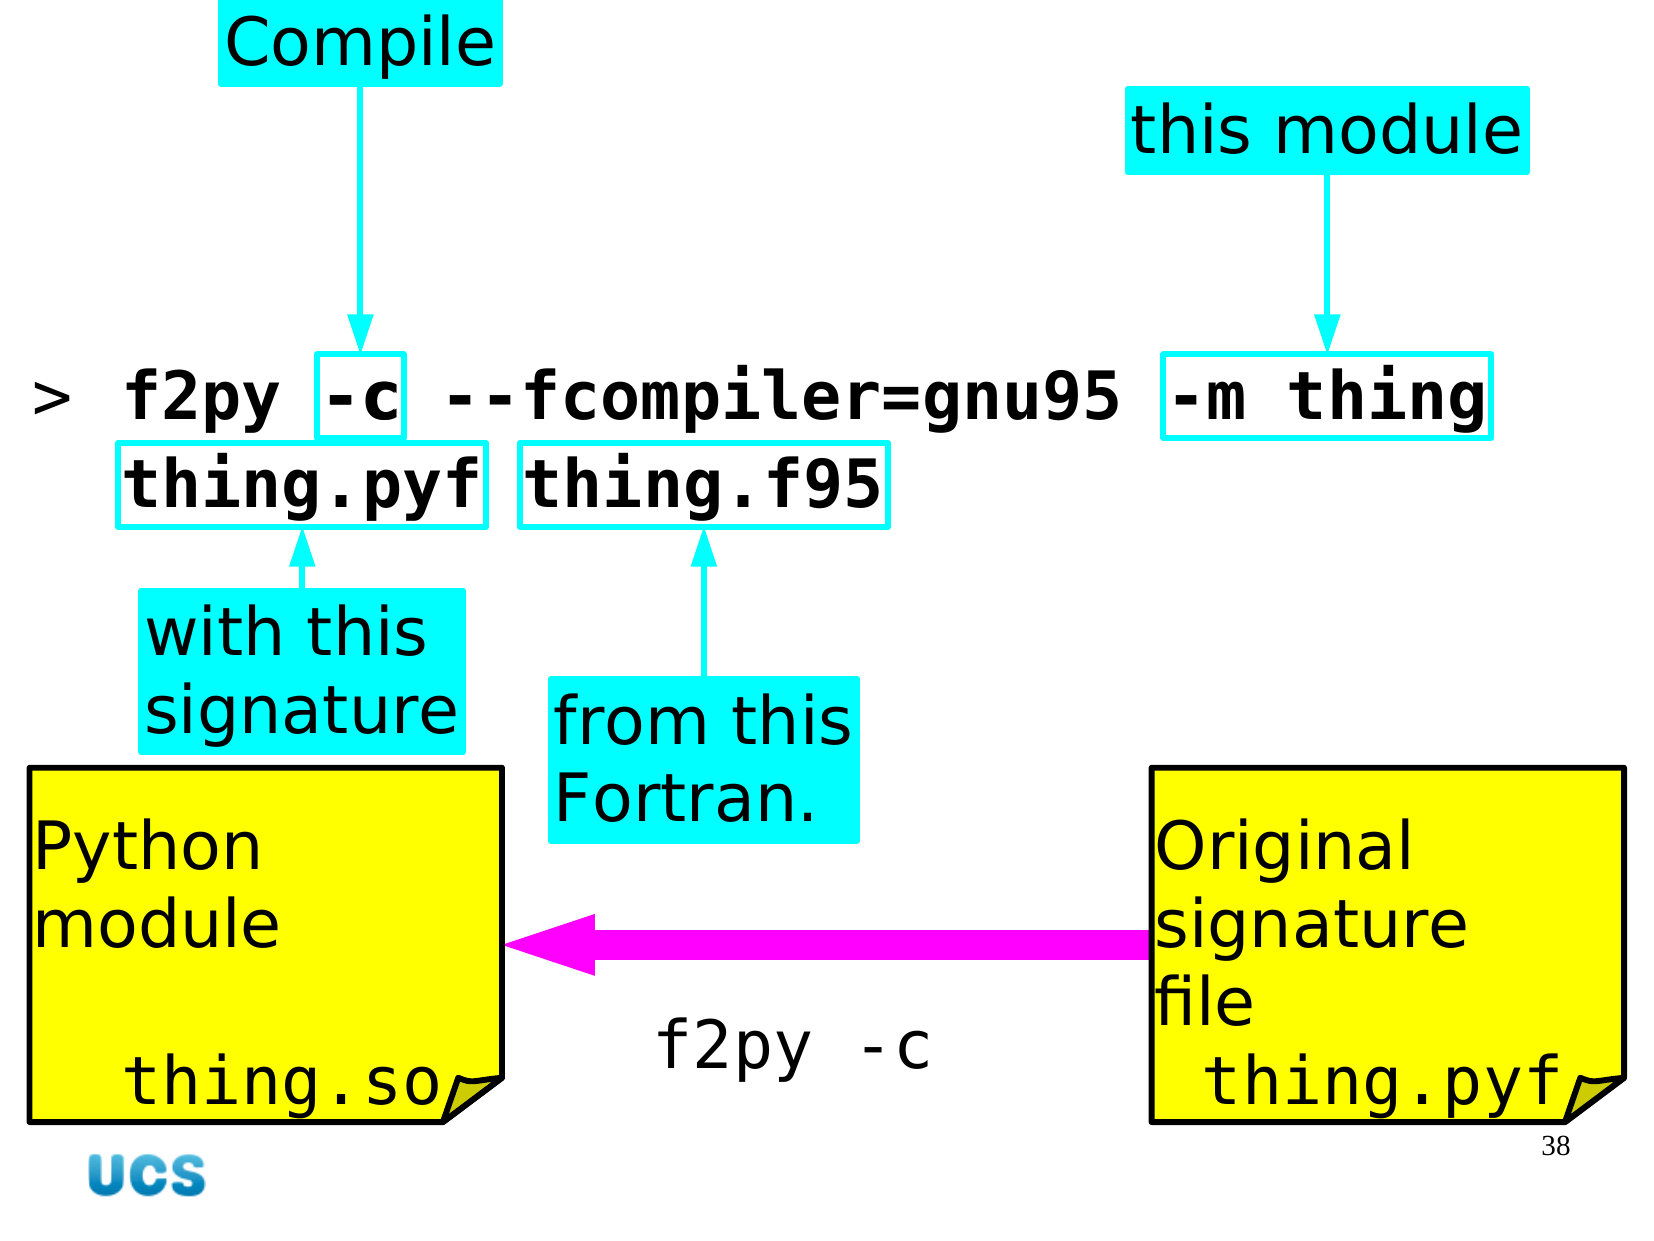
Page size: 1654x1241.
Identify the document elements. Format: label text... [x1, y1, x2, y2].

text_box Compile [221, 0, 500, 84]
text_box -c [317, 354, 404, 439]
text_box Python module [29, 767, 503, 1123]
text_box --fcompiler=gnu95 [437, 354, 1128, 439]
text_box thing.f95 [519, 442, 889, 527]
picture [88, 1153, 206, 1198]
text_box thing.so [118, 1039, 447, 1124]
text_box f2py -c [649, 1003, 938, 1088]
text_box thing.pyf [118, 442, 487, 527]
text_box thing.pyf [1198, 1039, 1568, 1124]
text_box Original signature file [1151, 767, 1625, 1123]
text_box -m thing [1163, 354, 1492, 439]
text_box with this signature [141, 590, 464, 753]
text_box > [29, 354, 76, 439]
text_box from this Fortran. [550, 679, 857, 841]
text_box f2py -c [118, 354, 314, 439]
text_box this module [1127, 88, 1527, 173]
